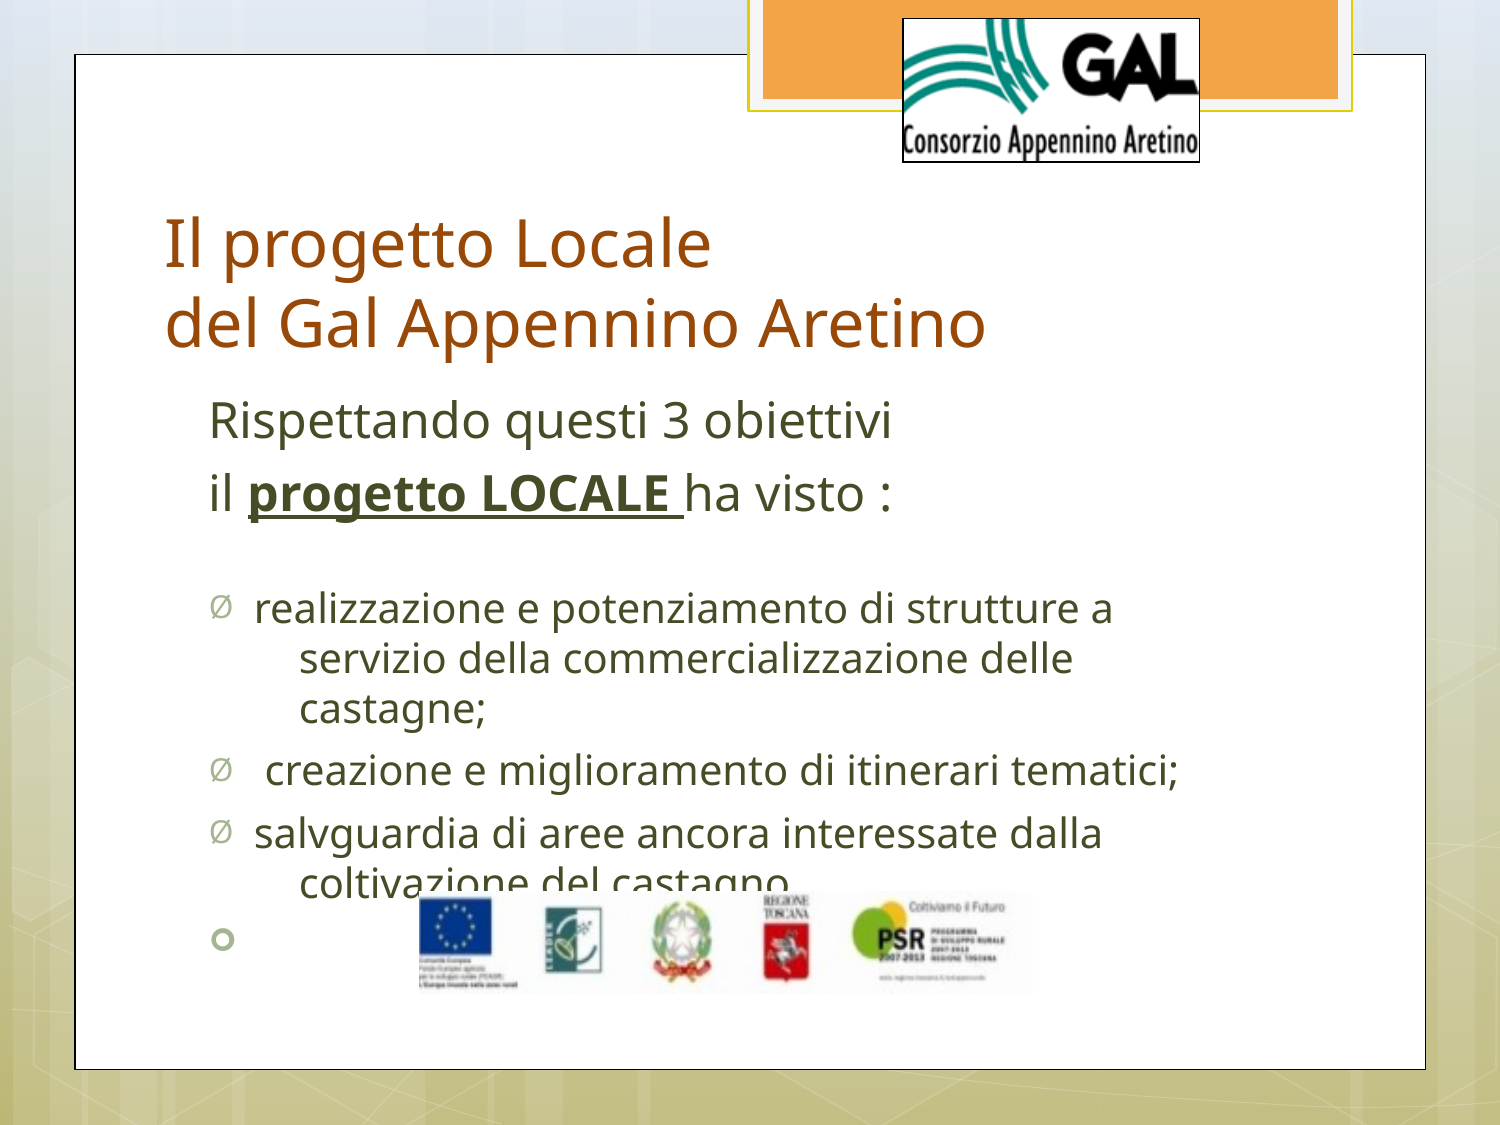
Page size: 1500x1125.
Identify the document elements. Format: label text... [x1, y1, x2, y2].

list Rispettando questi 3 obiettivi il progetto LOCALE ha visto : realizzazione e potenziamento di strutture a servizio della commercializzazione delle castagne; creazione e miglioramento di itinerari tematici; salvguardia di aree ancora interessate dalla coltivazione del castagno. [171, 381, 1283, 957]
title Il progetto Locale del Gal Appennino Aretino [149, 161, 1302, 369]
picture [419, 892, 1033, 994]
picture [903, 19, 1199, 162]
